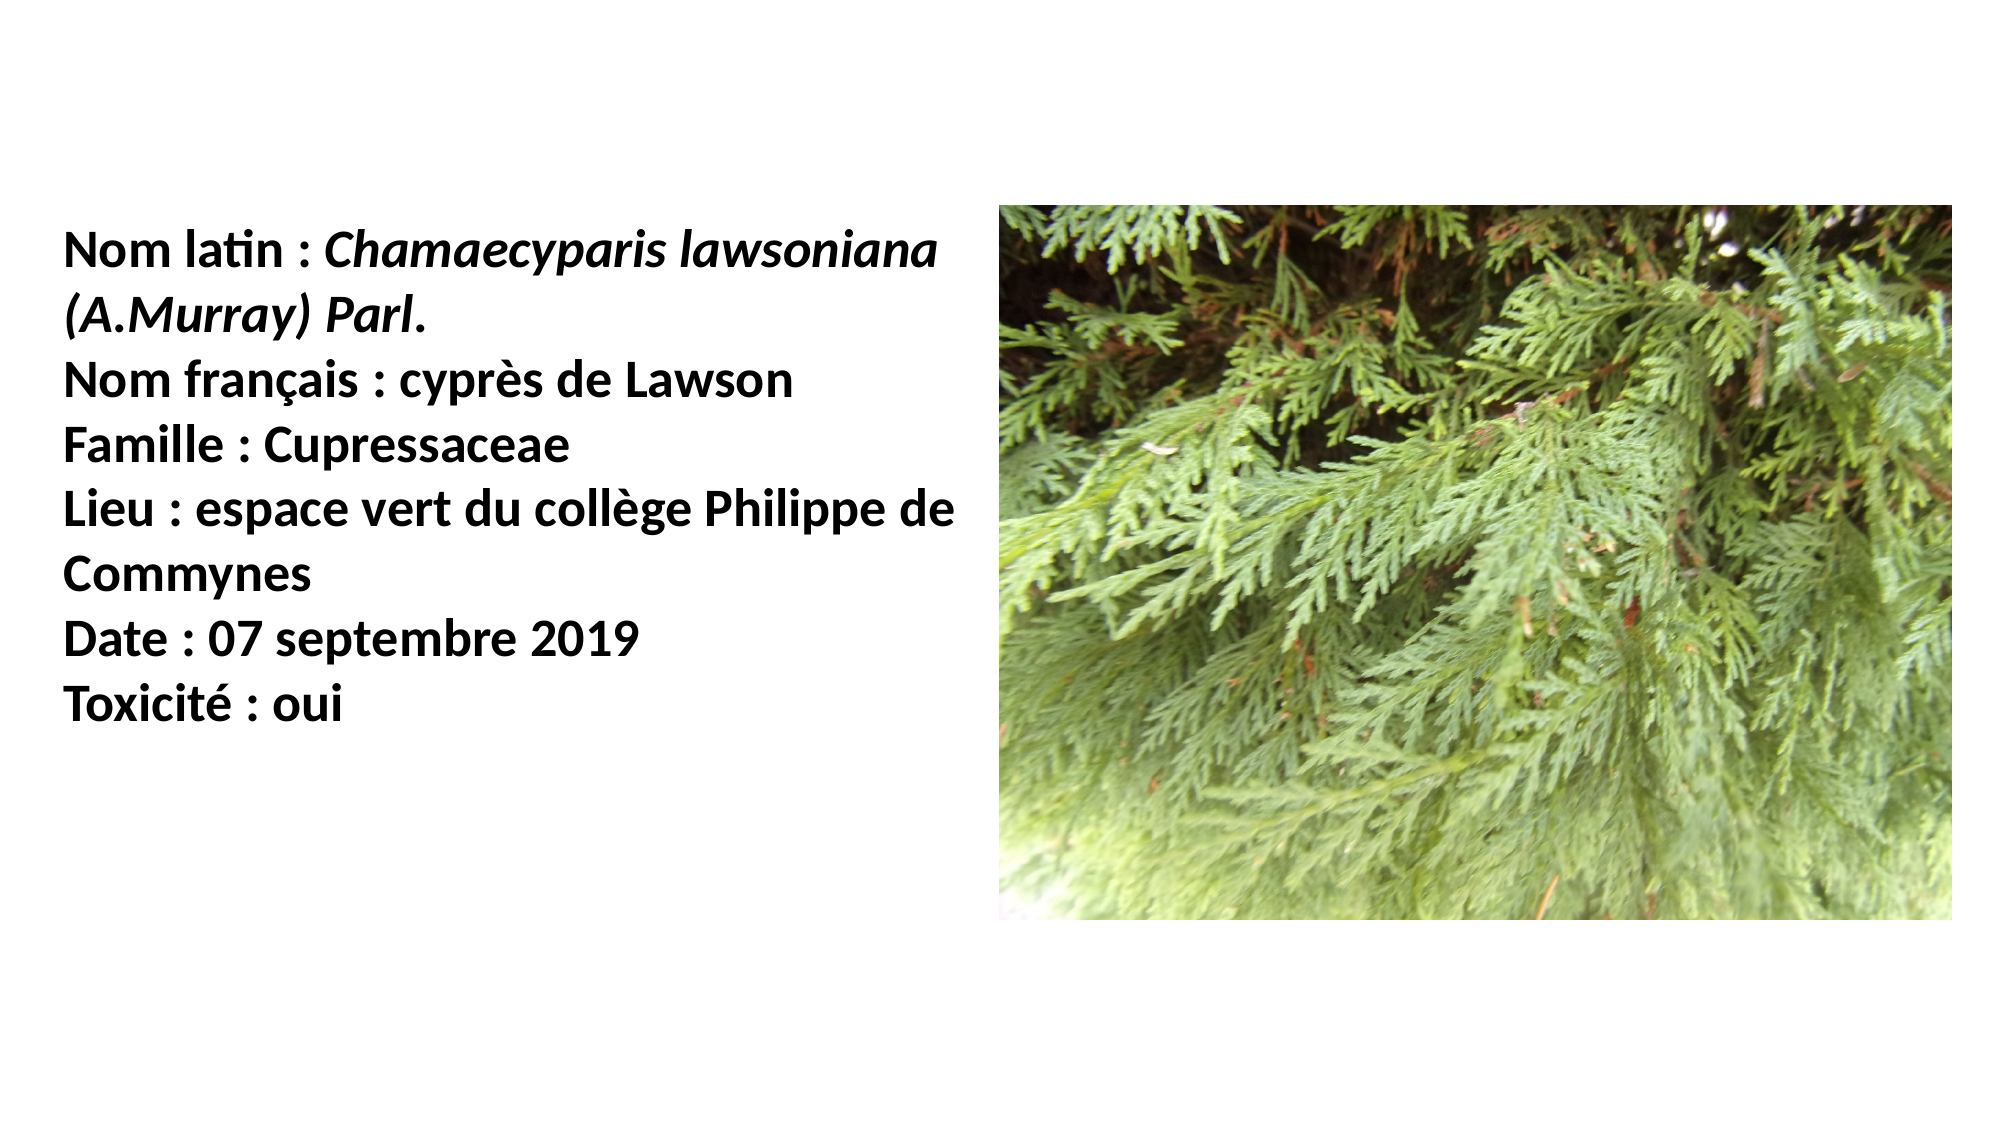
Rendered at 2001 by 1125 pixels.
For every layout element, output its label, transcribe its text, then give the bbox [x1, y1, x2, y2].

text_box Nom latin : Chamaecyparis lawsoniana (A.Murray) Parl. Nom français : cyprès de Lawson Famille : Cupressaceae Lieu : espace vert du collège Philippe de Commynes Date : 07 septembre 2019 Toxicité : oui [48, 205, 1000, 741]
picture [999, 205, 1952, 920]
